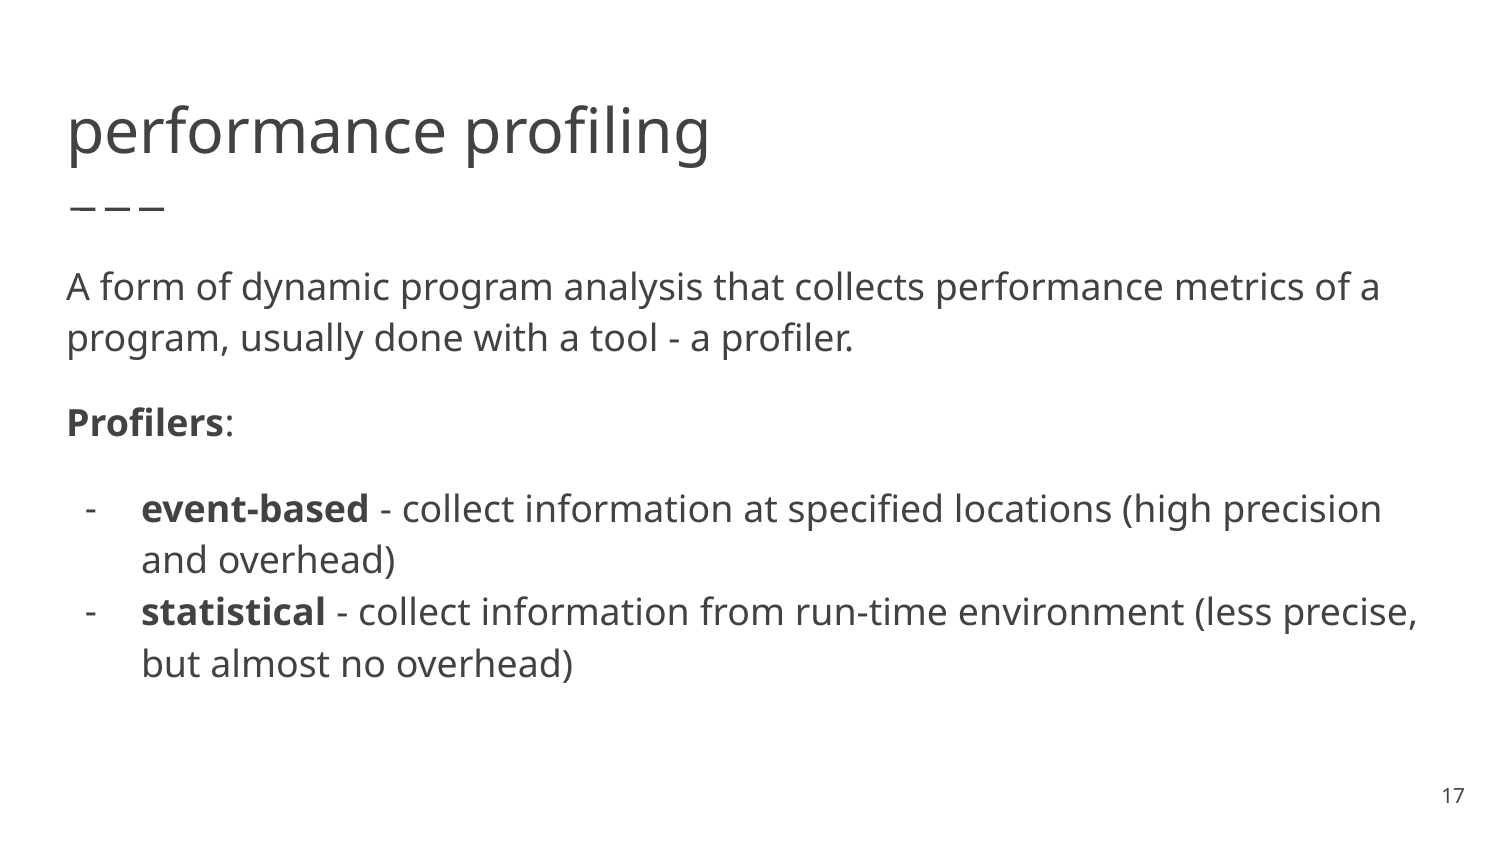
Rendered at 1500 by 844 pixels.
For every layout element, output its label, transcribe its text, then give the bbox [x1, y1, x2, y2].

list A form of dynamic program analysis that collects performance metrics of a program, usually done with a tool - a profiler. Profilers: event-based - collect information at specified locations (high precision and overhead) statistical - collect information from run-time environment (less precise, but almost no overhead) [51, 240, 1449, 750]
slide_number <number> [1389, 764, 1480, 830]
title performance profiling [51, 61, 1449, 182]
